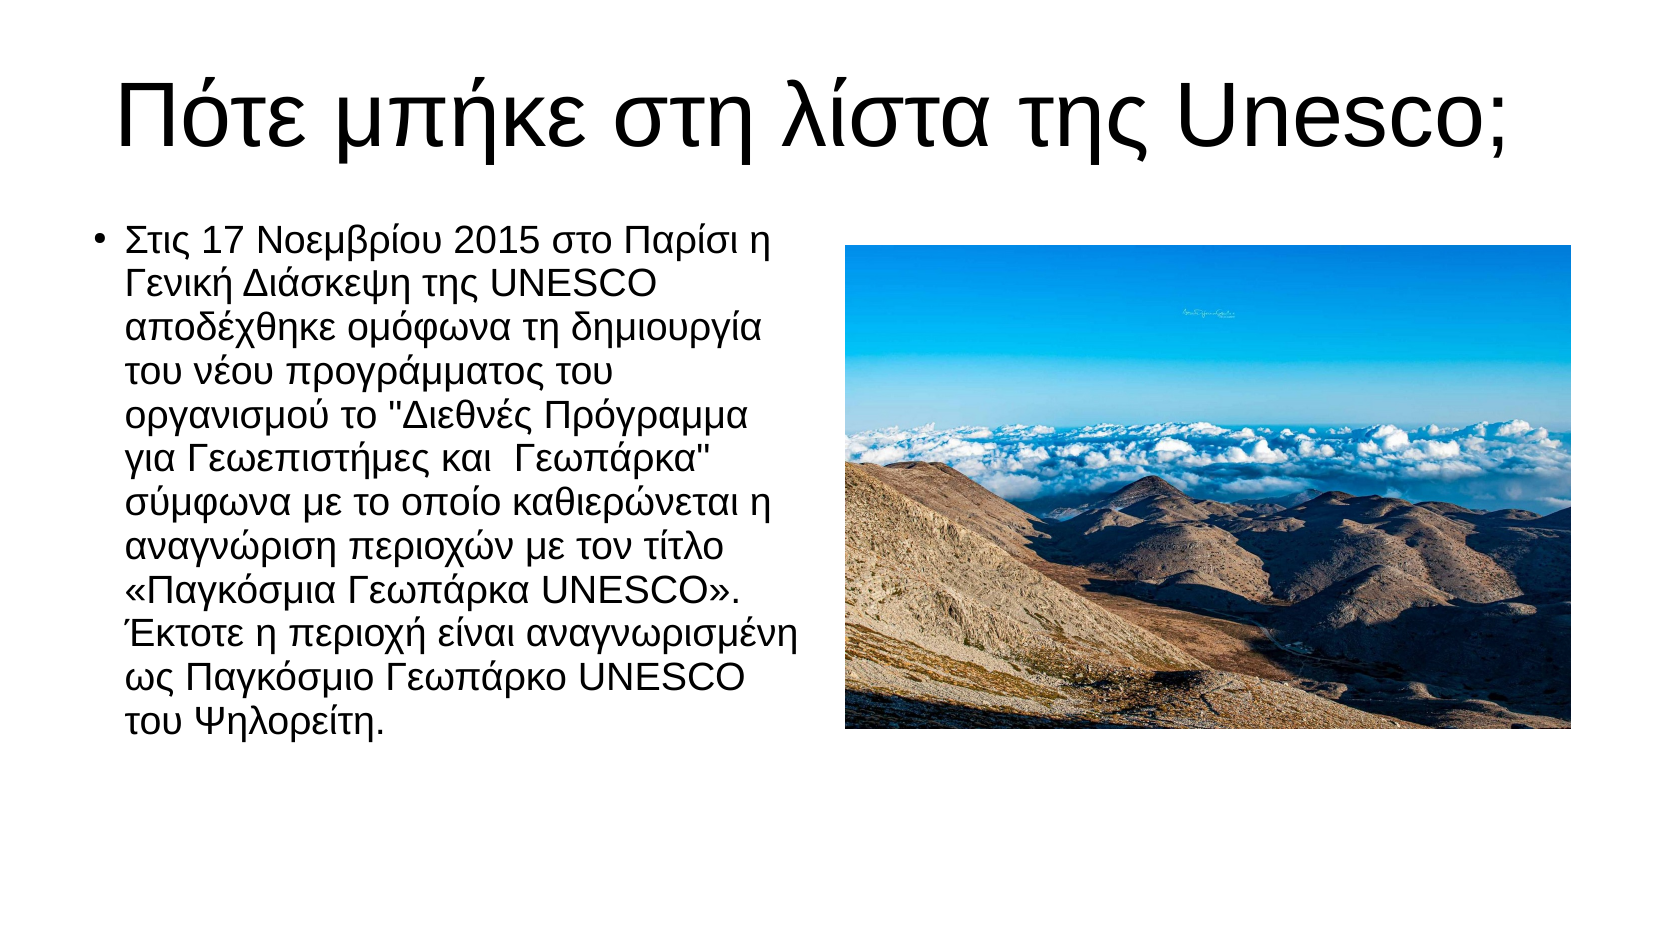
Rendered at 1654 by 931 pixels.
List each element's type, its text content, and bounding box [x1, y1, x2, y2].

title Πότε μπήκε στη λίστα της Unesco; [82, 37, 1571, 193]
picture [845, 354, 1571, 729]
picture [845, 245, 1571, 297]
list Στις 17 Νοεμβρίου 2015 στο Παρίσι η Γενική Διάσκεψη της UNESCO αποδέχθηκε ομόφωνα τη δημιουργία του νέου προγράμματος του οργανισμού το "Διεθνές Πρόγραμμα για Γεωεπιστήμες και Γεωπάρκα" σύμφωνα με το οποίο καθιερώνεται η αναγνώριση περιοχών με τον τίτλο «Παγκόσμια Γεωπάρκα UNESCO». Έκτοτε η περιοχή είναι αναγνωρισμένη ως Παγκόσμιο Γεωπάρκο UNESCO του Ψηλορείτη. [82, 217, 809, 758]
